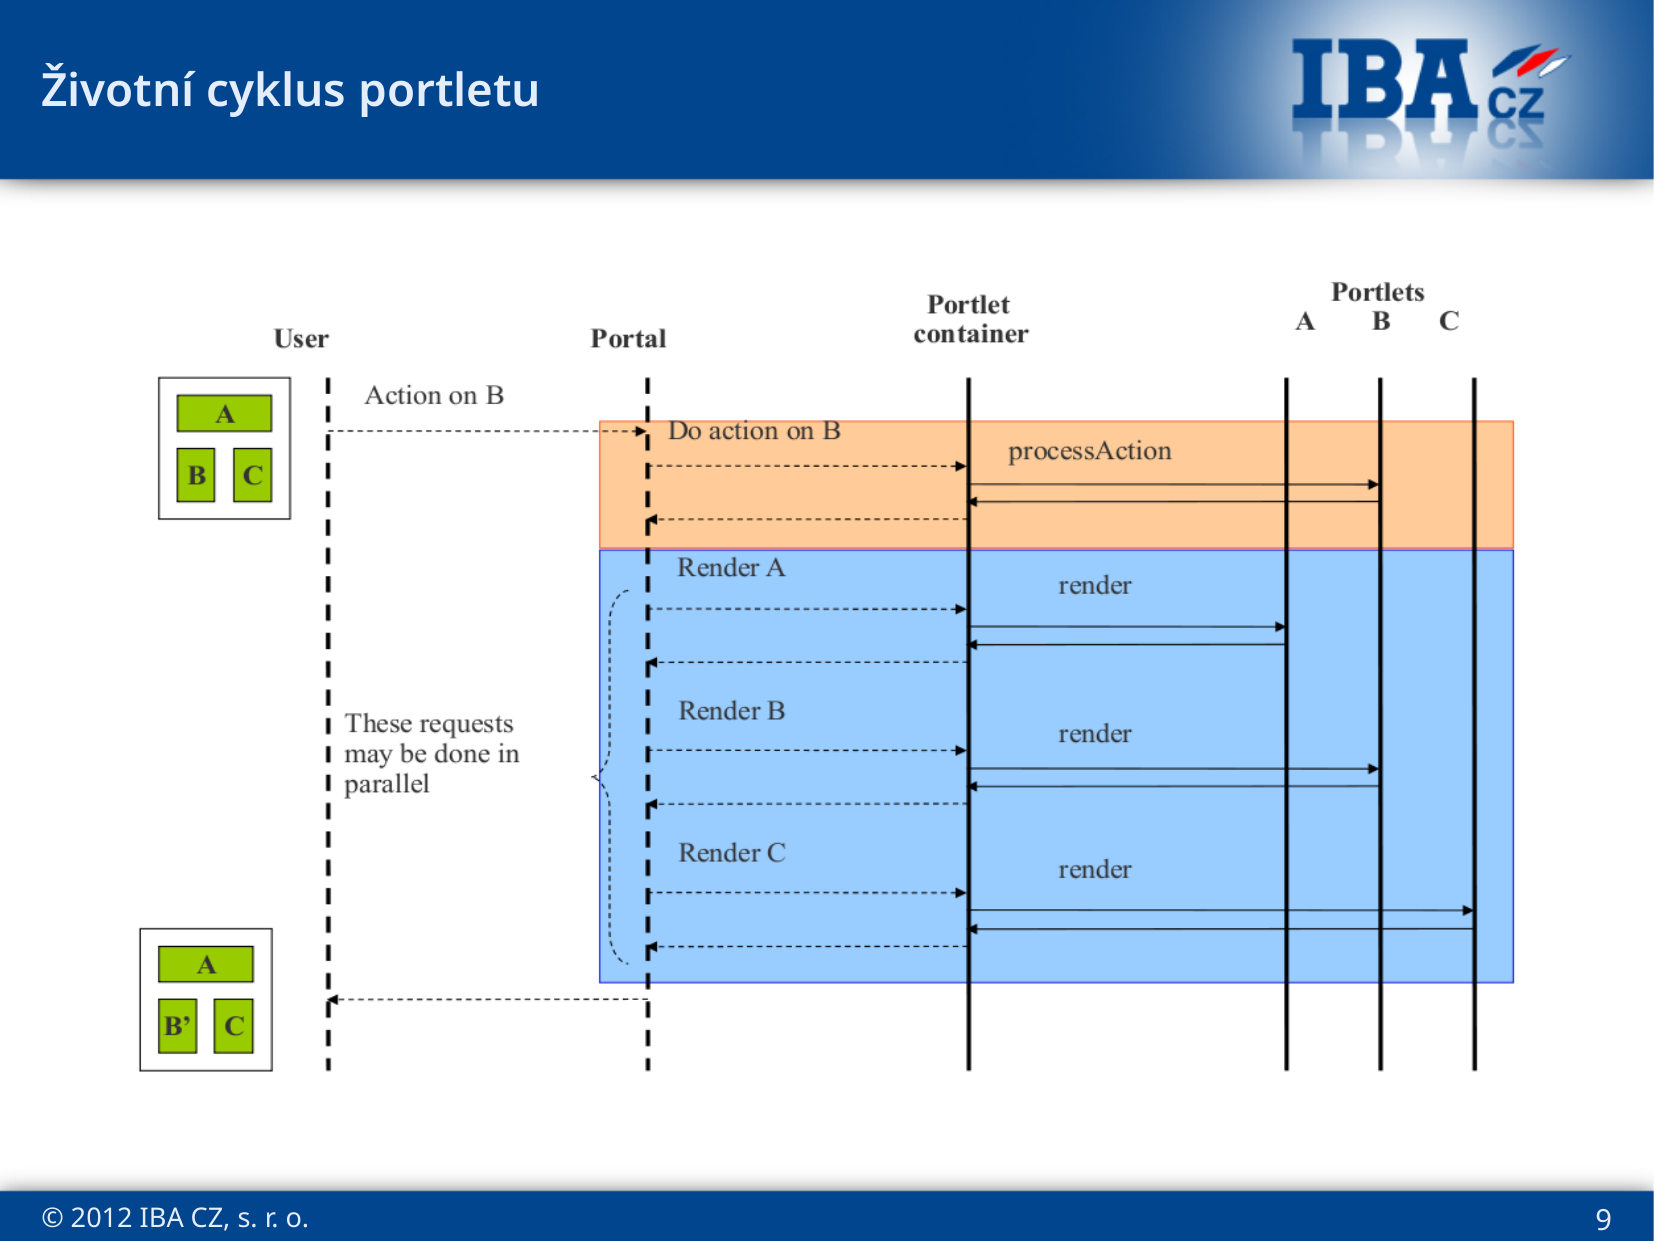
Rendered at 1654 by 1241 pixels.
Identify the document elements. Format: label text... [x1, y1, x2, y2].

picture [0, 0, 1654, 1241]
title Životní cyklus portletu [41, 7, 1105, 170]
